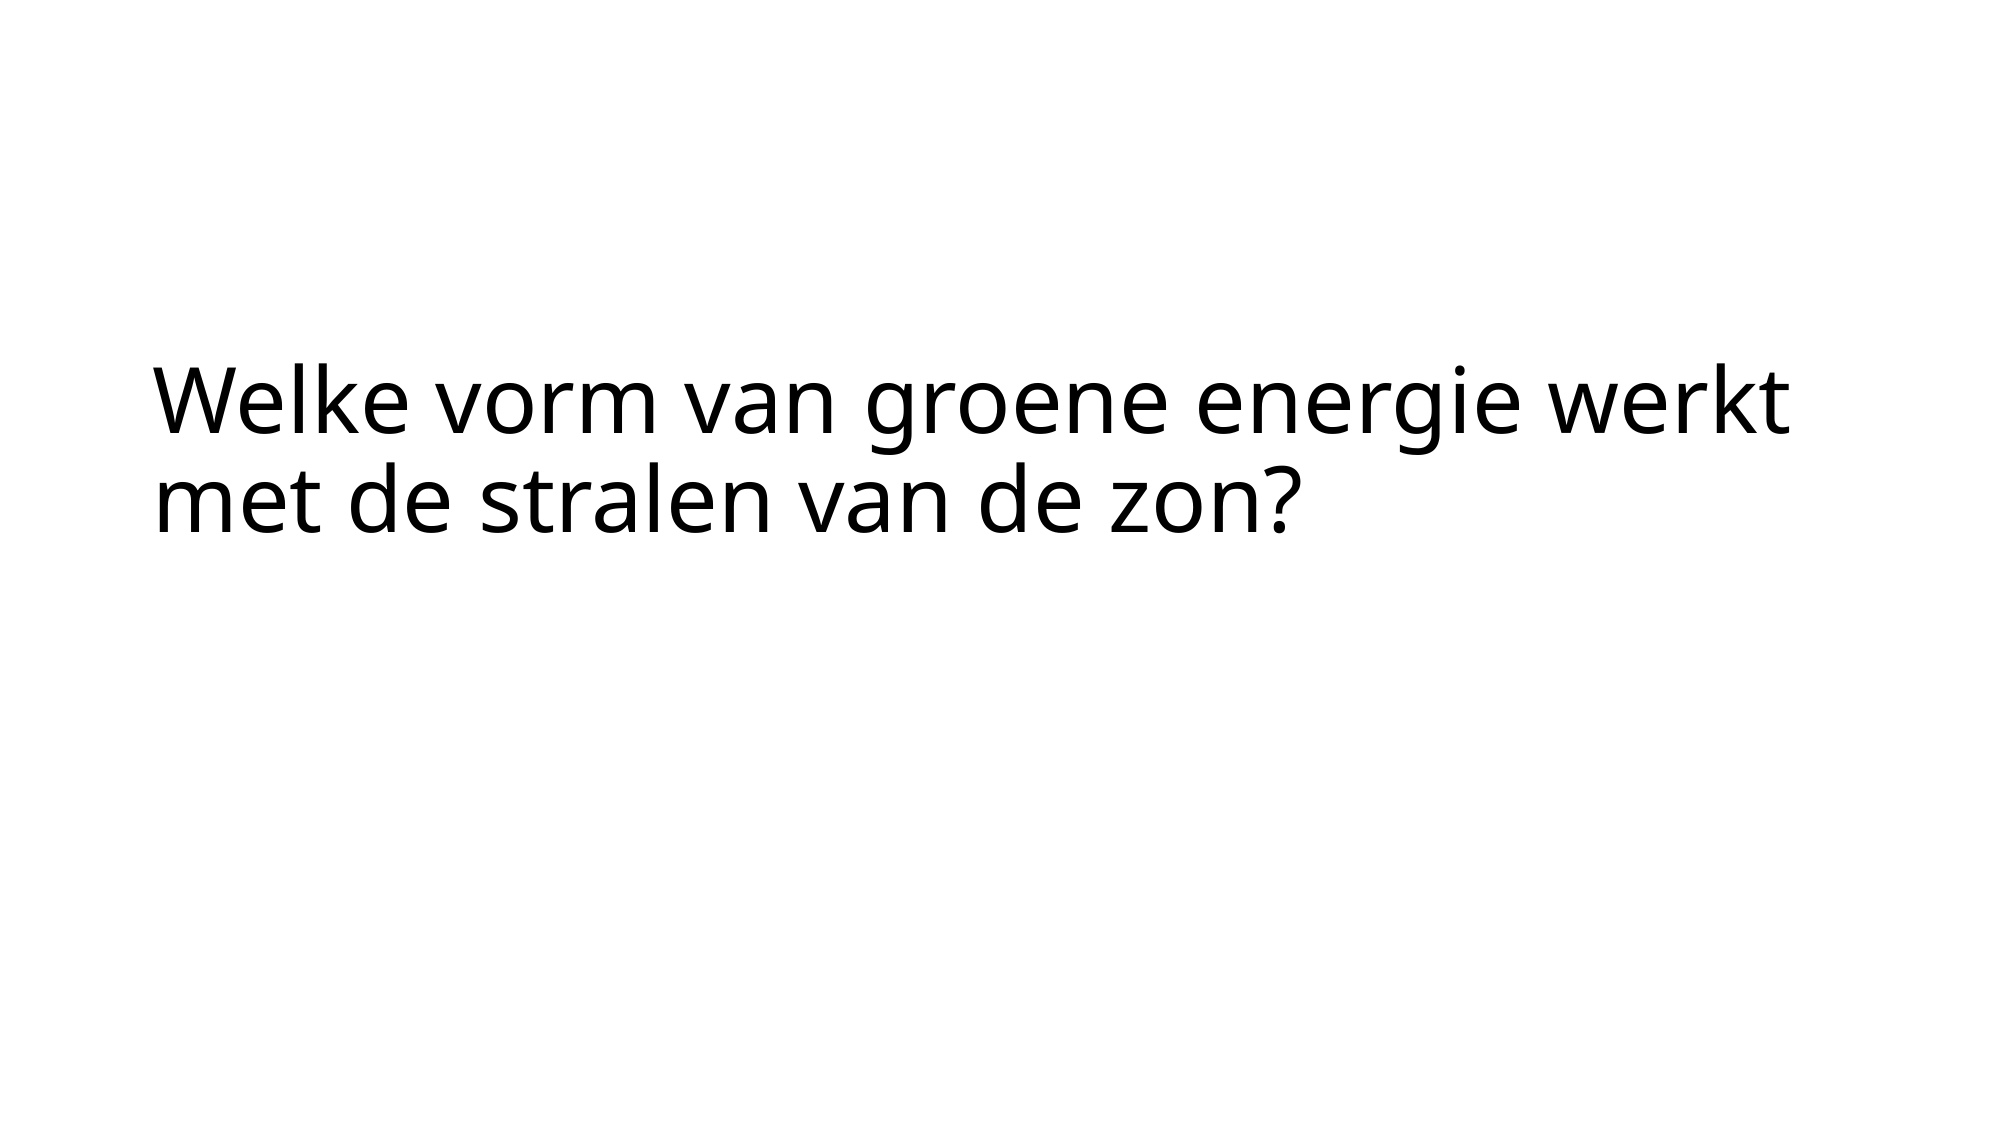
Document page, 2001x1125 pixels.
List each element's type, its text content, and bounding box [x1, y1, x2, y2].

title Welke vorm van groene energie werkt met de stralen van de zon? [137, 345, 1863, 563]
